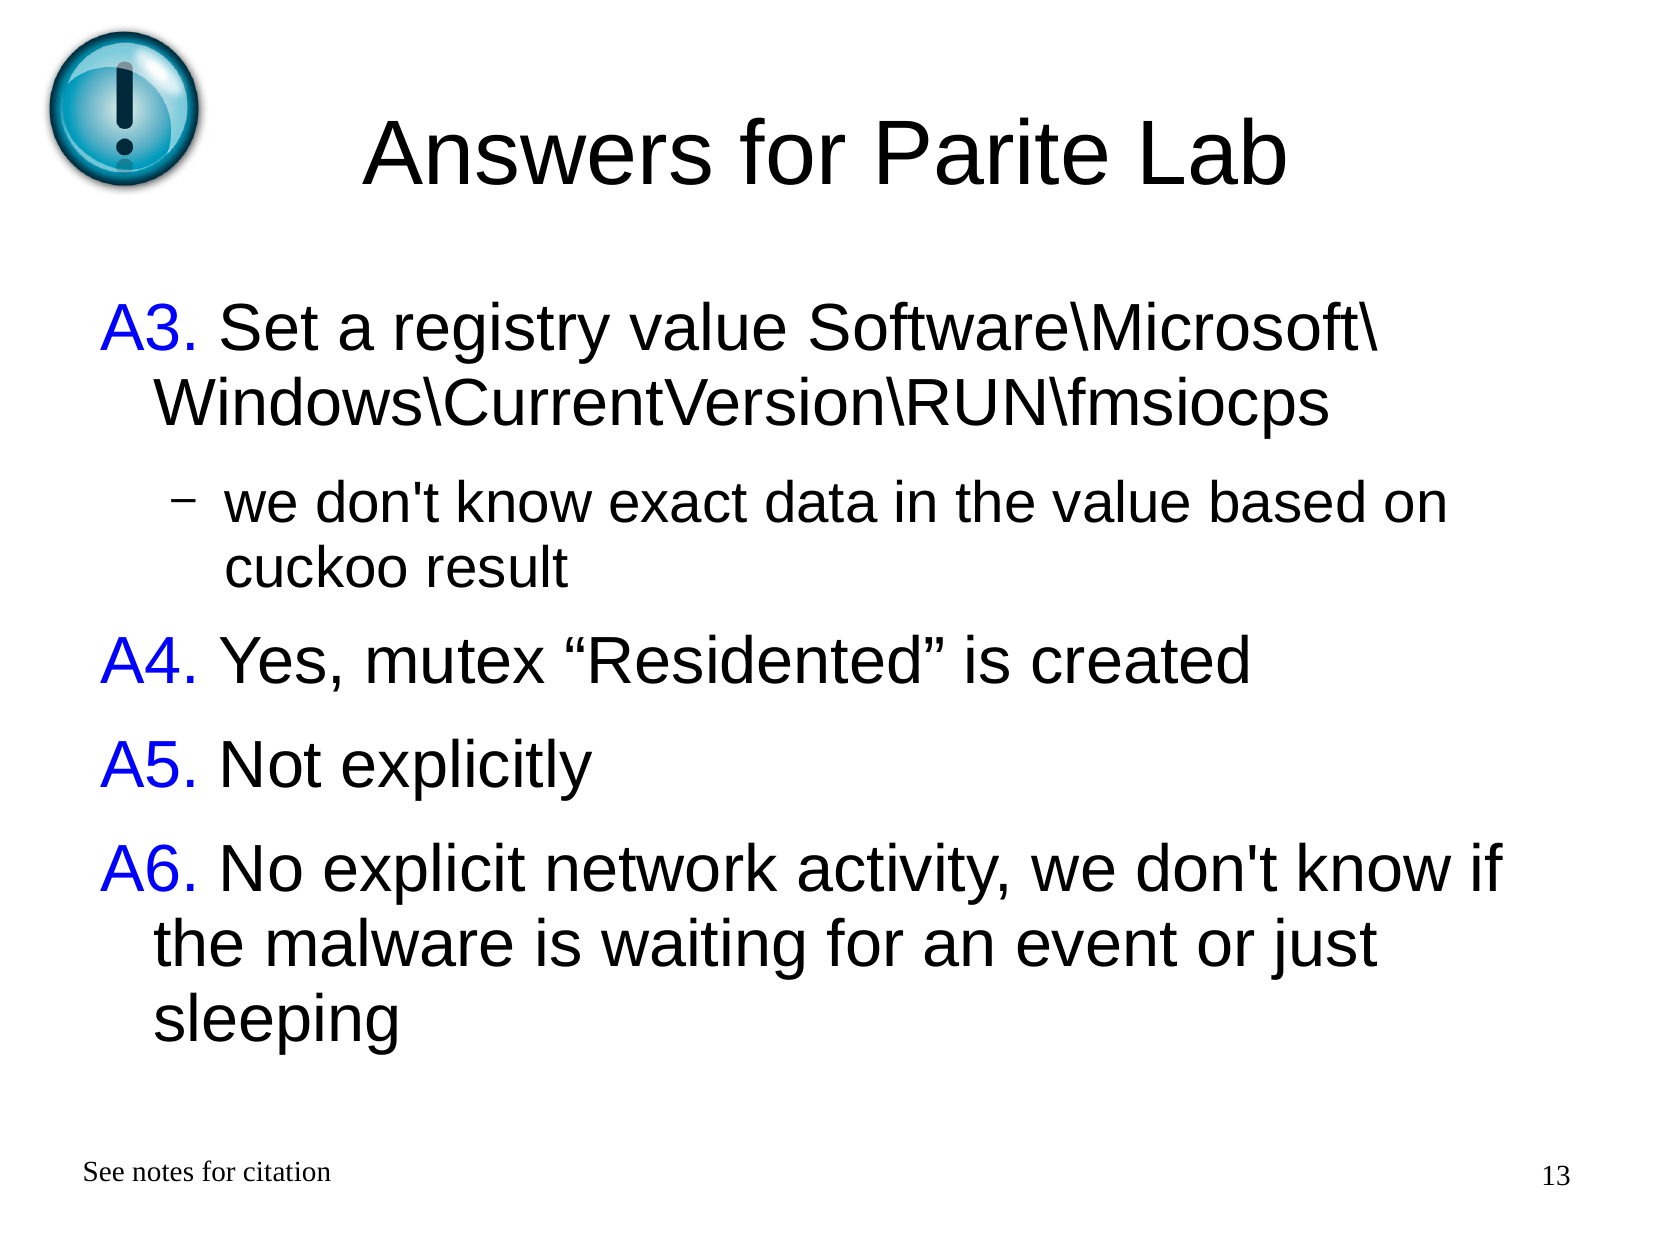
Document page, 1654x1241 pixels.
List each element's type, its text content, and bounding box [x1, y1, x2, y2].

picture [38, 23, 210, 195]
title Answers for Parite Lab [82, 49, 1571, 257]
list Set a registry value Software\Microsoft\Windows\CurrentVersion\RUN\fmsiocps we don't know exact data in the value based on cuckoo result Yes, mutex “Residented” is created Not explicitly No explicit network activity, we don't know if the malware is waiting for an event or just sleeping [82, 290, 1576, 1126]
